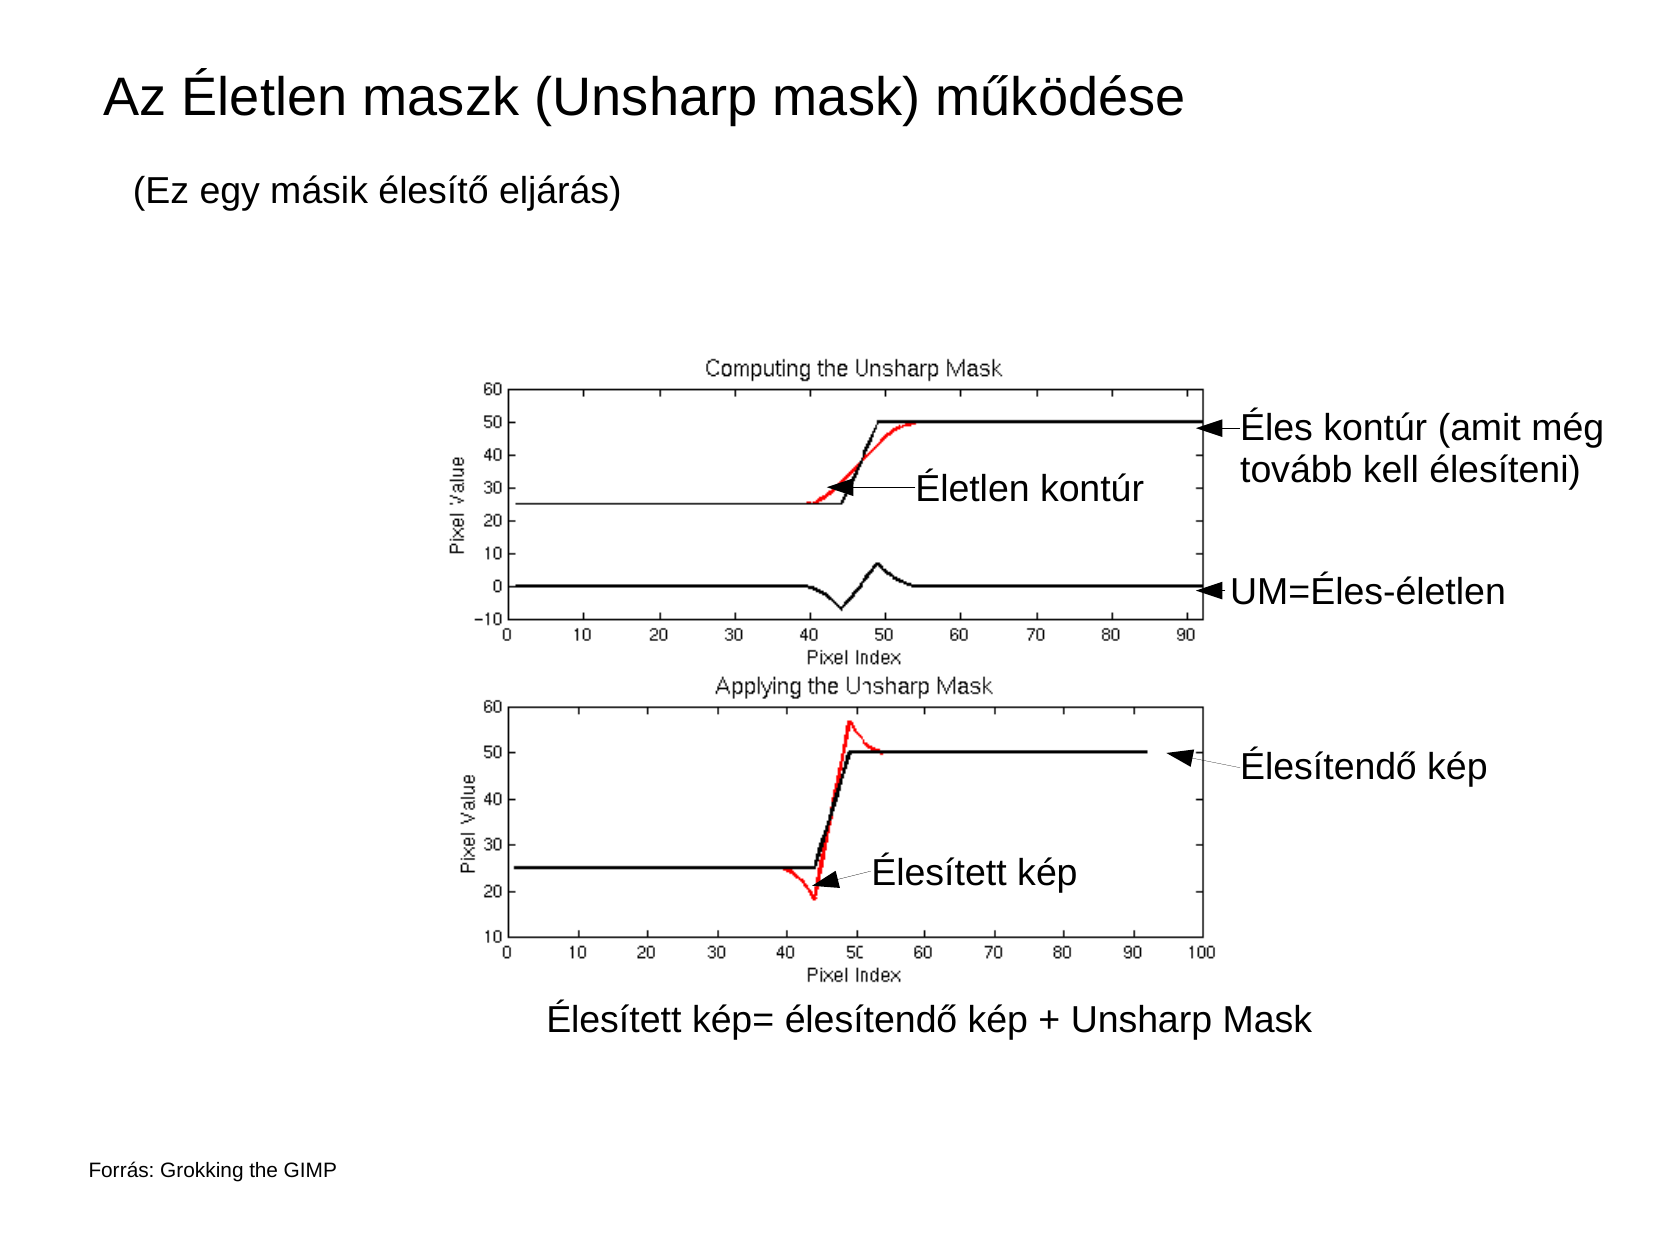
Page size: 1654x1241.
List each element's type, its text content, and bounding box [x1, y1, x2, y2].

text_box Az Életlen maszk (Unsharp mask) működése [88, 59, 1203, 135]
text_box Életlen kontúr [900, 459, 1167, 517]
text_box Forrás: Grokking the GIMP [73, 1151, 353, 1190]
text_box Éles kontúr (amit még tovább kell élesíteni) [1225, 398, 1620, 498]
picture [436, 339, 1226, 1015]
text_box Élesítendő kép [1225, 738, 1503, 796]
text_box Élesített kép= élesítendő kép + Unsharp Mask [531, 991, 1328, 1049]
text_box (Ez egy másik élesítő eljárás) [118, 162, 637, 220]
text_box Élesített kép [856, 843, 1093, 901]
text_box UM=Éles-életlen [1215, 563, 1521, 621]
